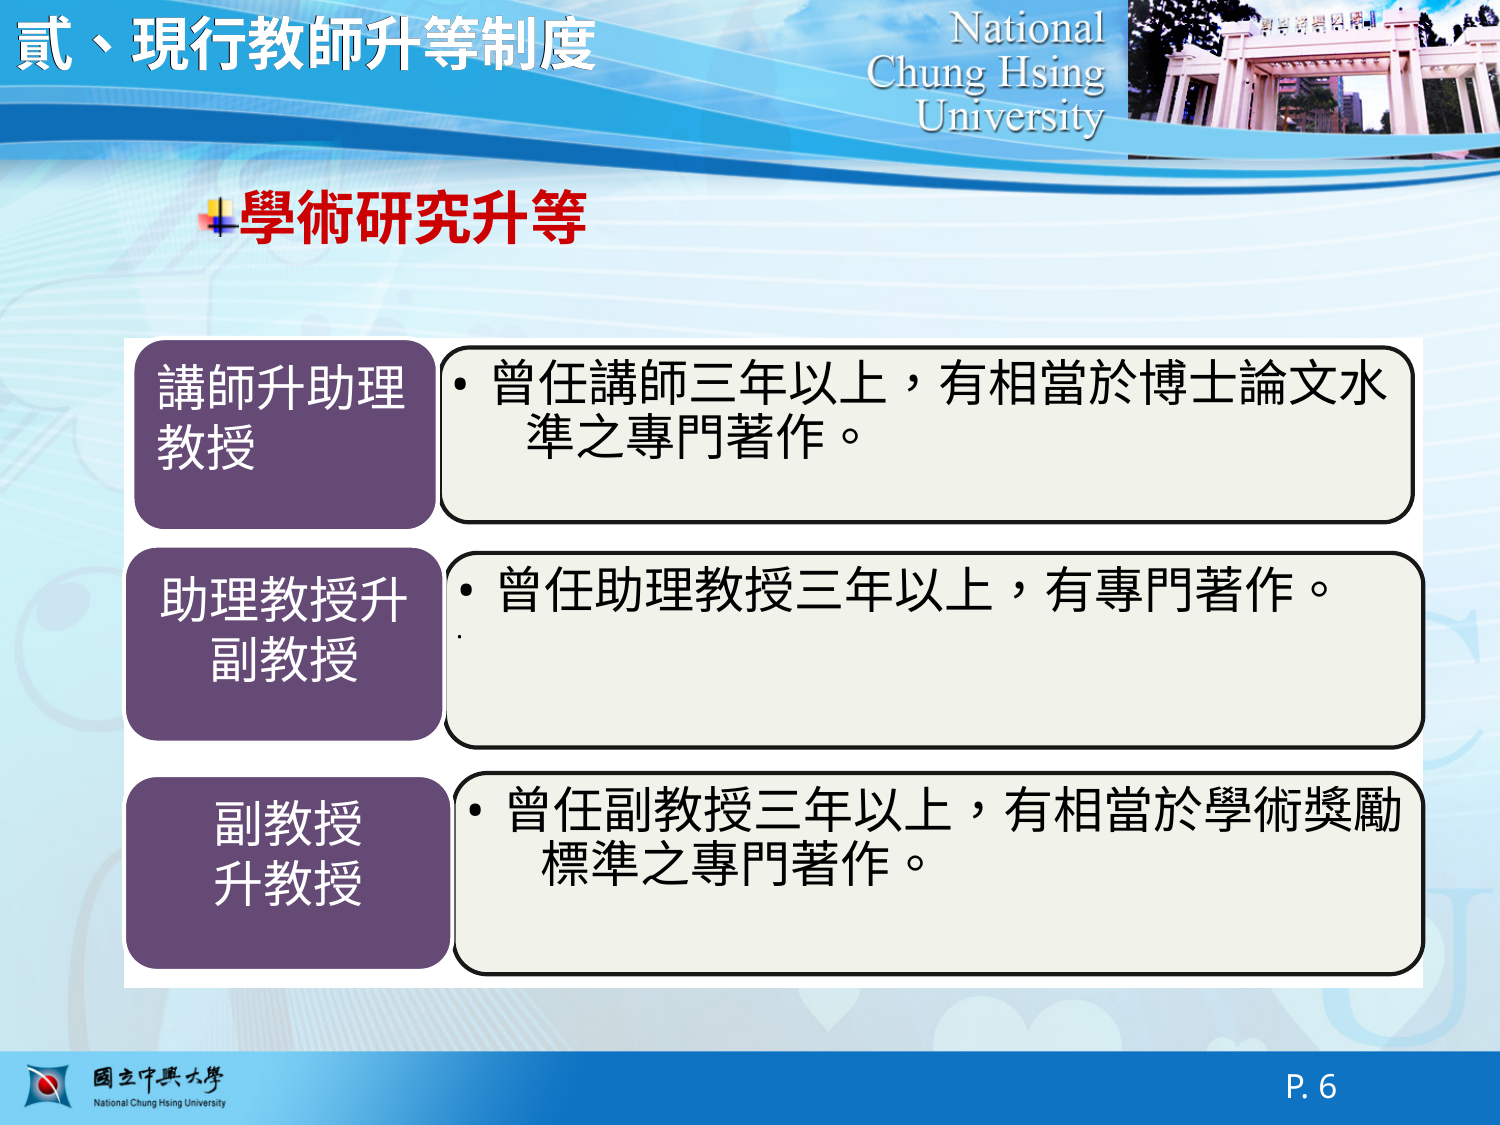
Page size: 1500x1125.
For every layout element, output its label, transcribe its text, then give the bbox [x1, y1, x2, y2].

text_box [124, 338, 1423, 576]
text_box [124, 943, 1423, 988]
text_box 學術研究升等 [183, 173, 1353, 318]
text_box 曾任講師三年以上，有相當於博士論文水準之專門著作。 [439, 347, 1413, 523]
text_box 副教授 升教授 [123, 775, 453, 971]
text_box [124, 718, 1423, 803]
text_box 貳、現行教師升等制度 [0, 0, 821, 79]
text_box 助理教授升副教授 [123, 545, 445, 743]
text_box 曾任副教授三年以上，有相當於學術獎勵標準之專門著作。 [453, 773, 1424, 975]
text_box 曾任助理教授三年以上，有專門著作。 [444, 552, 1424, 748]
text_box 講師升助理教授 [132, 338, 438, 532]
